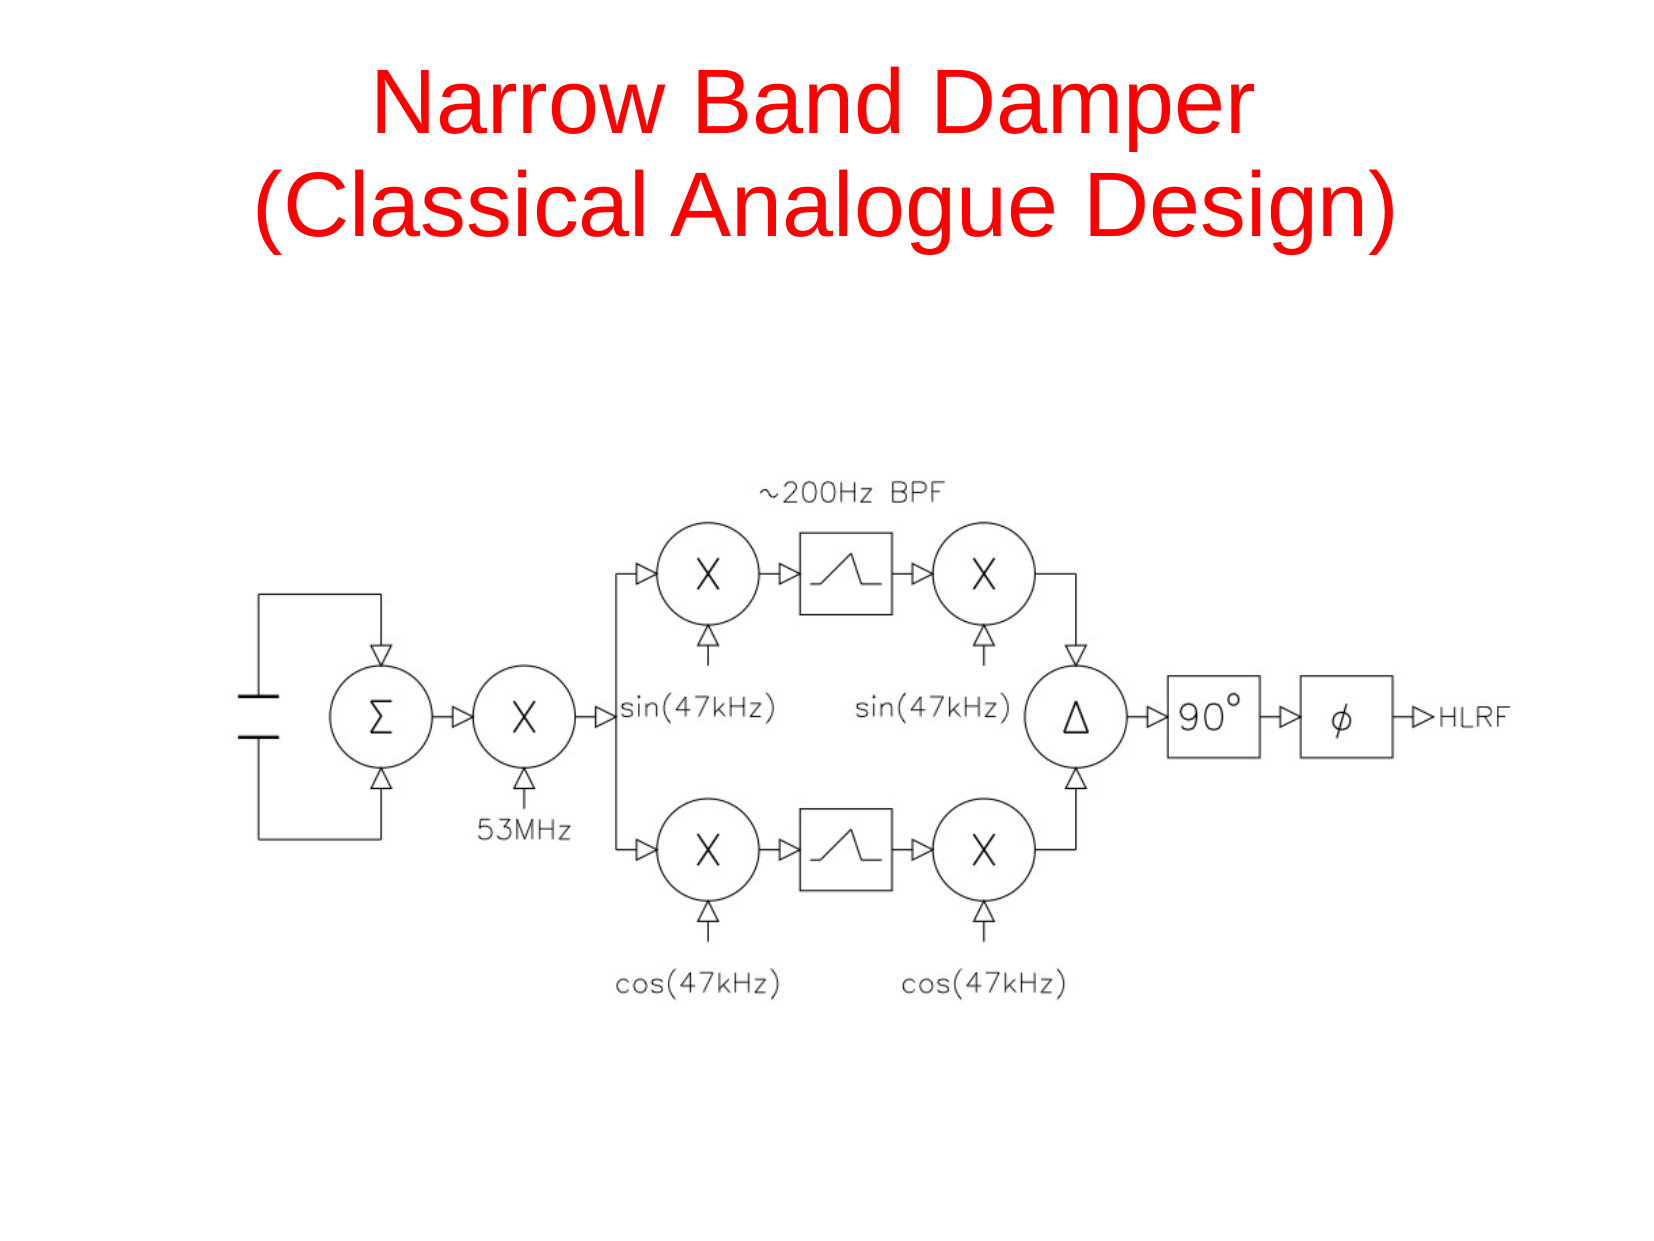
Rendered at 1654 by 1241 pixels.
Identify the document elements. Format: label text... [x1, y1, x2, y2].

picture [196, 397, 1553, 1073]
title Narrow Band Damper (Classical Analogue Design) [82, 50, 1571, 256]
